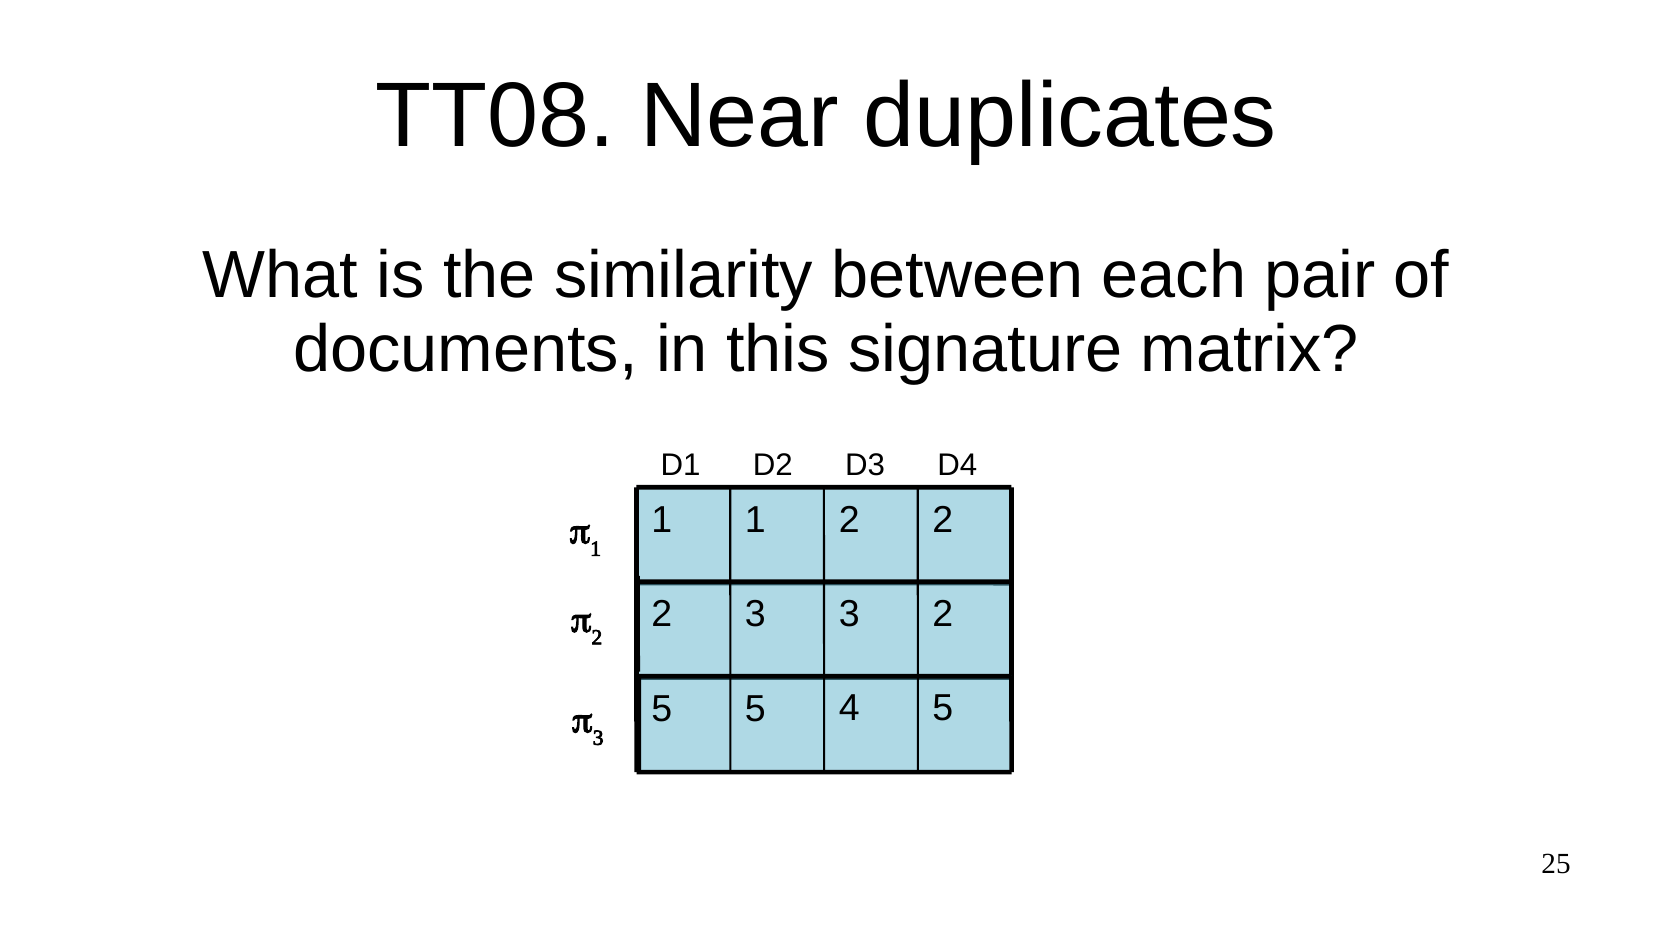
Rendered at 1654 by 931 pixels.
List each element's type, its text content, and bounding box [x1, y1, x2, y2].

text_box 3 [557, 698, 629, 797]
text_box 5 [919, 679, 1009, 769]
text_box D1 D2 D3 D4 [628, 440, 1005, 490]
text_box 2 [639, 585, 729, 673]
text_box 3 [732, 585, 823, 673]
text_box 3 [826, 585, 916, 673]
text_box 4 [826, 679, 916, 769]
text_box 5 [732, 679, 823, 769]
text_box 2 [919, 585, 1009, 673]
text_box 2 [825, 490, 916, 579]
text_box 1 [732, 490, 822, 579]
text_box 2 [556, 598, 628, 697]
text_box 2 [919, 490, 1009, 579]
text_box 5 [642, 679, 729, 769]
text_box 1 [639, 490, 729, 579]
text_box What is the similarity between each pair of documents, in this signature matrix? [82, 217, 1571, 406]
text_box 1 [555, 510, 627, 608]
title TT08. Near duplicates [82, 37, 1571, 193]
